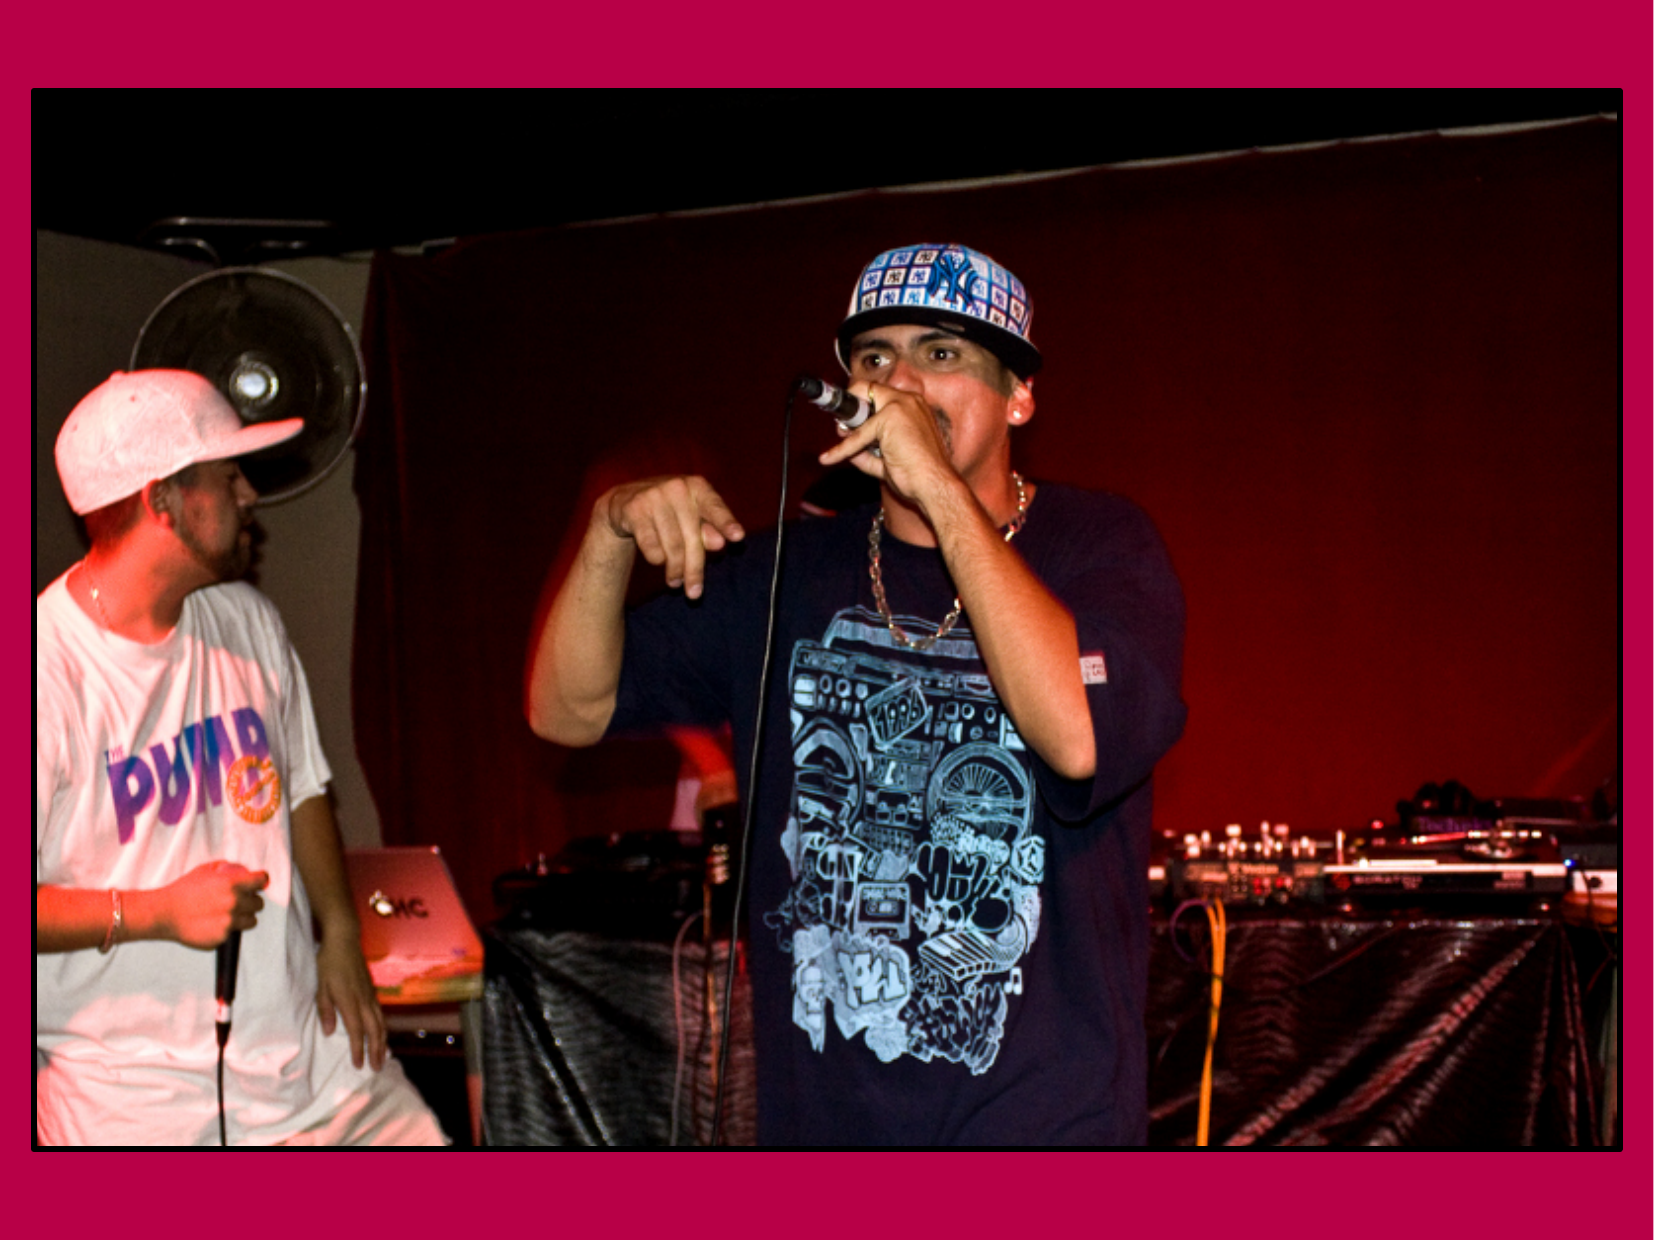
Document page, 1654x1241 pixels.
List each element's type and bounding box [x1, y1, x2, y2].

picture [36, 93, 1617, 1147]
